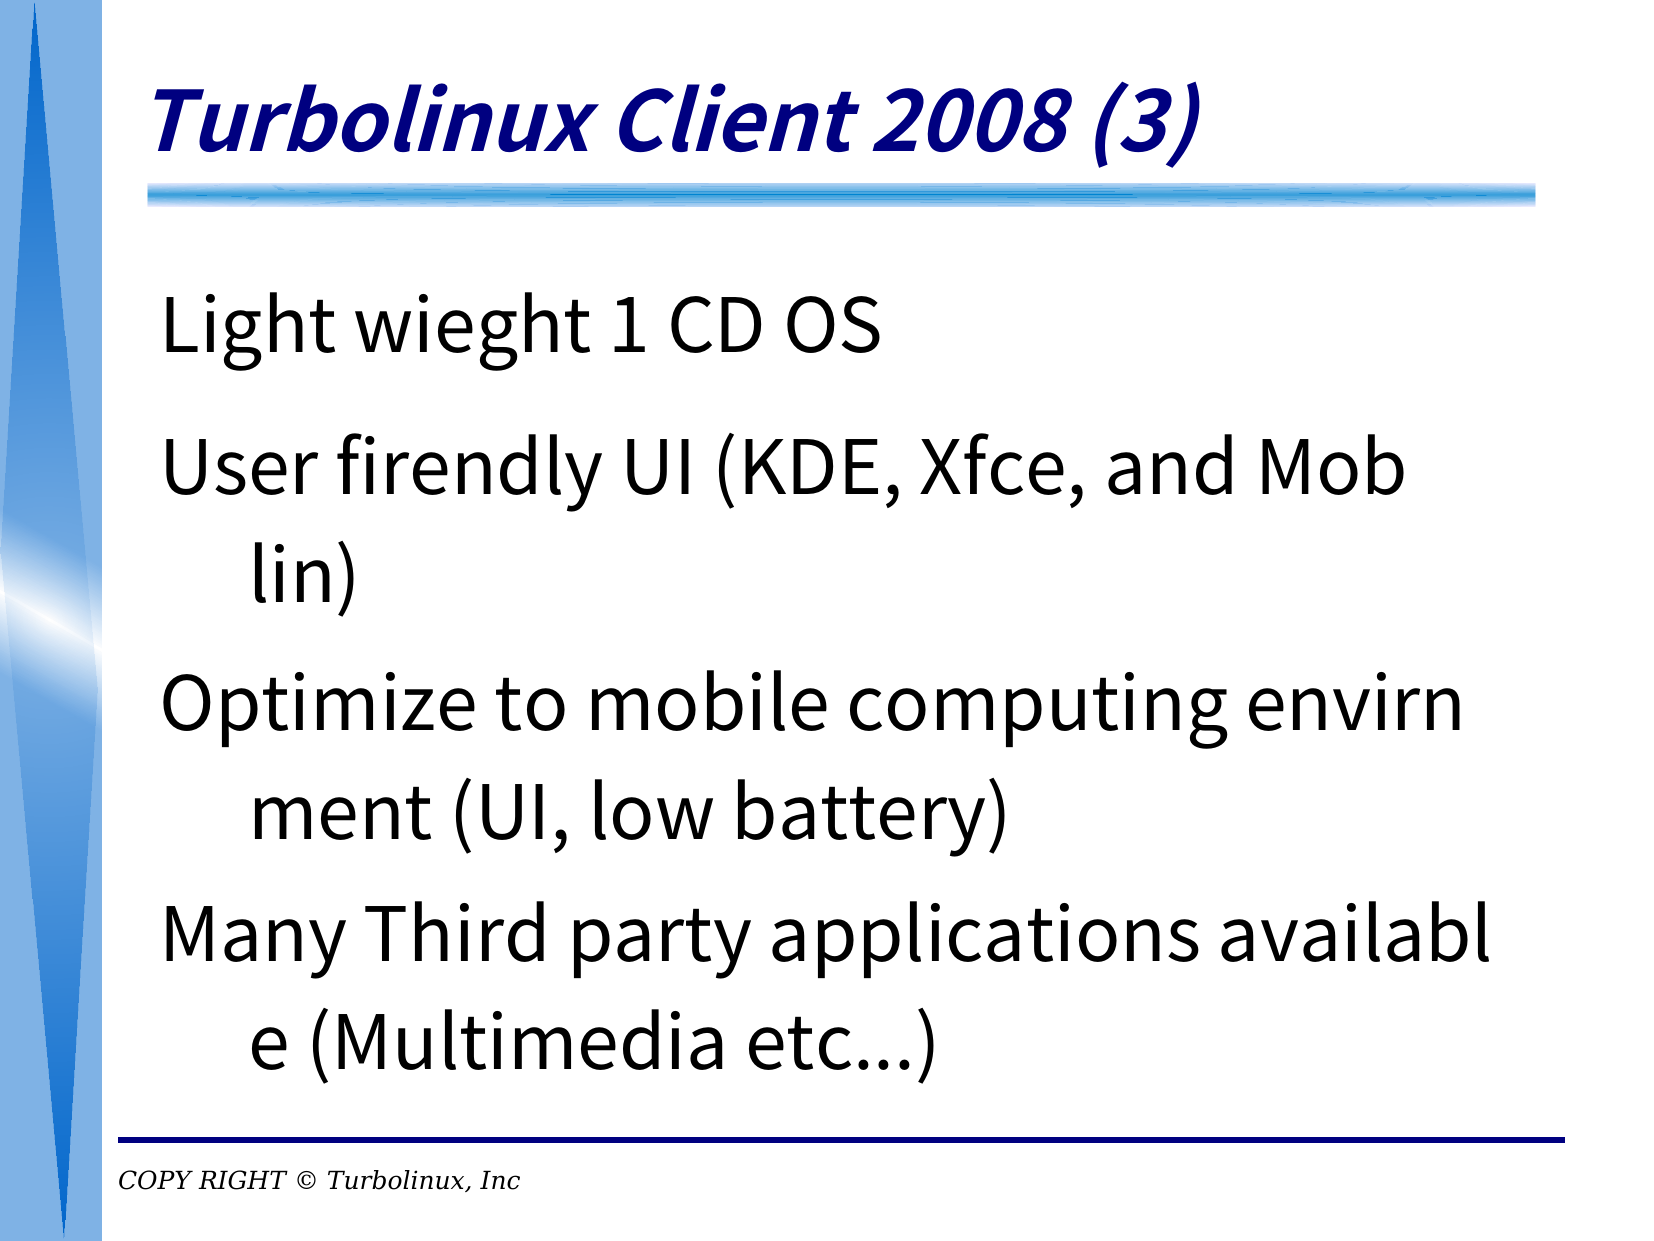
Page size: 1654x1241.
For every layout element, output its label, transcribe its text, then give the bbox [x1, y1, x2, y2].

text_box Optimize to mobile computing envirnment (UI, low battery) [159, 643, 1506, 874]
title Turbolinux Client 2008 (3) [138, 69, 1527, 162]
text_box User firendly UI (KDE, Xfce, and Moblin) [159, 407, 1418, 643]
text_box Light wieght 1 CD OS [159, 265, 1506, 390]
text_box Many Third party applications available (Multimedia etc...) [159, 874, 1506, 1123]
